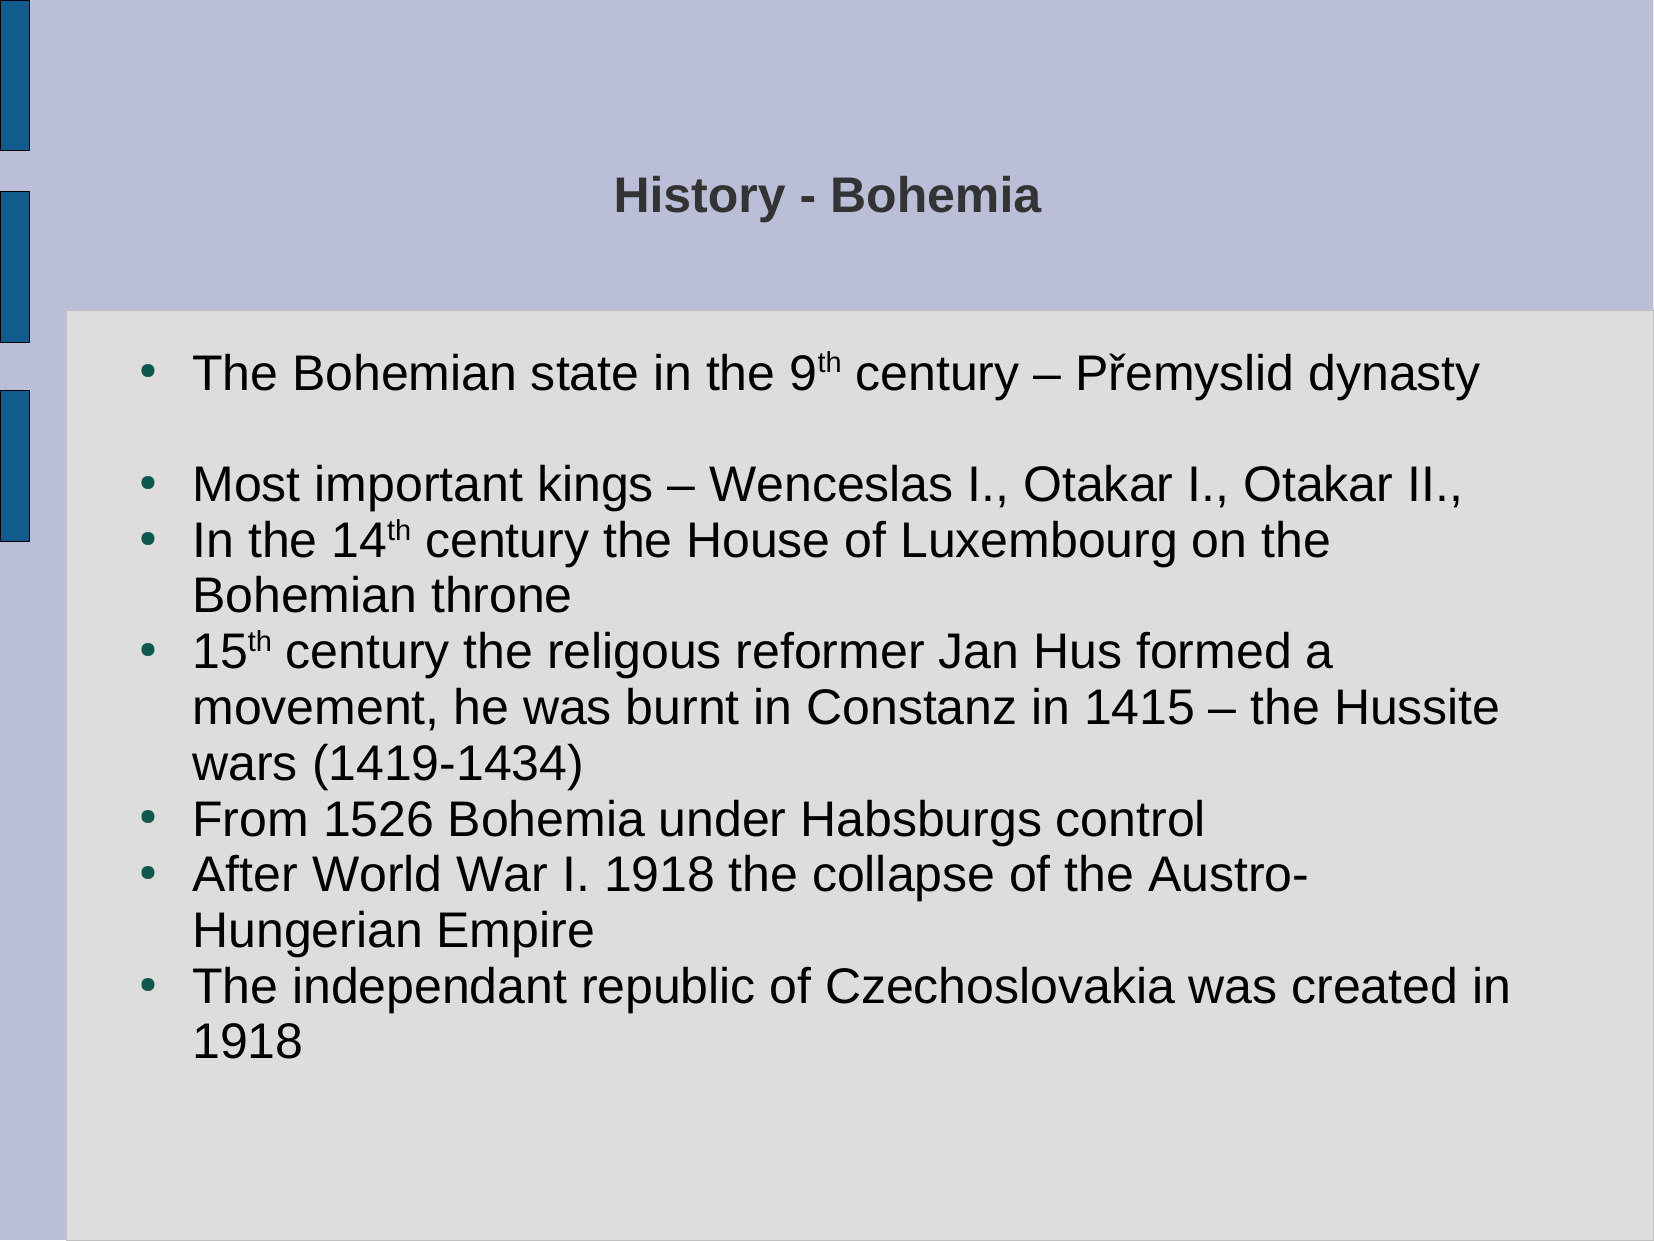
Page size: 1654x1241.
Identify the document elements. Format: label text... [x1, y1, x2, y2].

list The Bohemian state in the 9th century – Přemyslid dynasty Most important kings – Wenceslas I., Otakar I., Otakar II., In the 14th century the House of Luxembourg on the Bohemian throne 15th century the religous reformer Jan Hus formed a movement, he was burnt in Constanz in 1415 – the Hussite wars (1419-1434) From 1526 Bohemia under Habsburgs control After World War I. 1918 the collapse of the Austro-Hungerian Empire The independant republic of Czechoslovakia was created in 1918 [121, 344, 1534, 1127]
title History - Bohemia [121, 91, 1534, 299]
